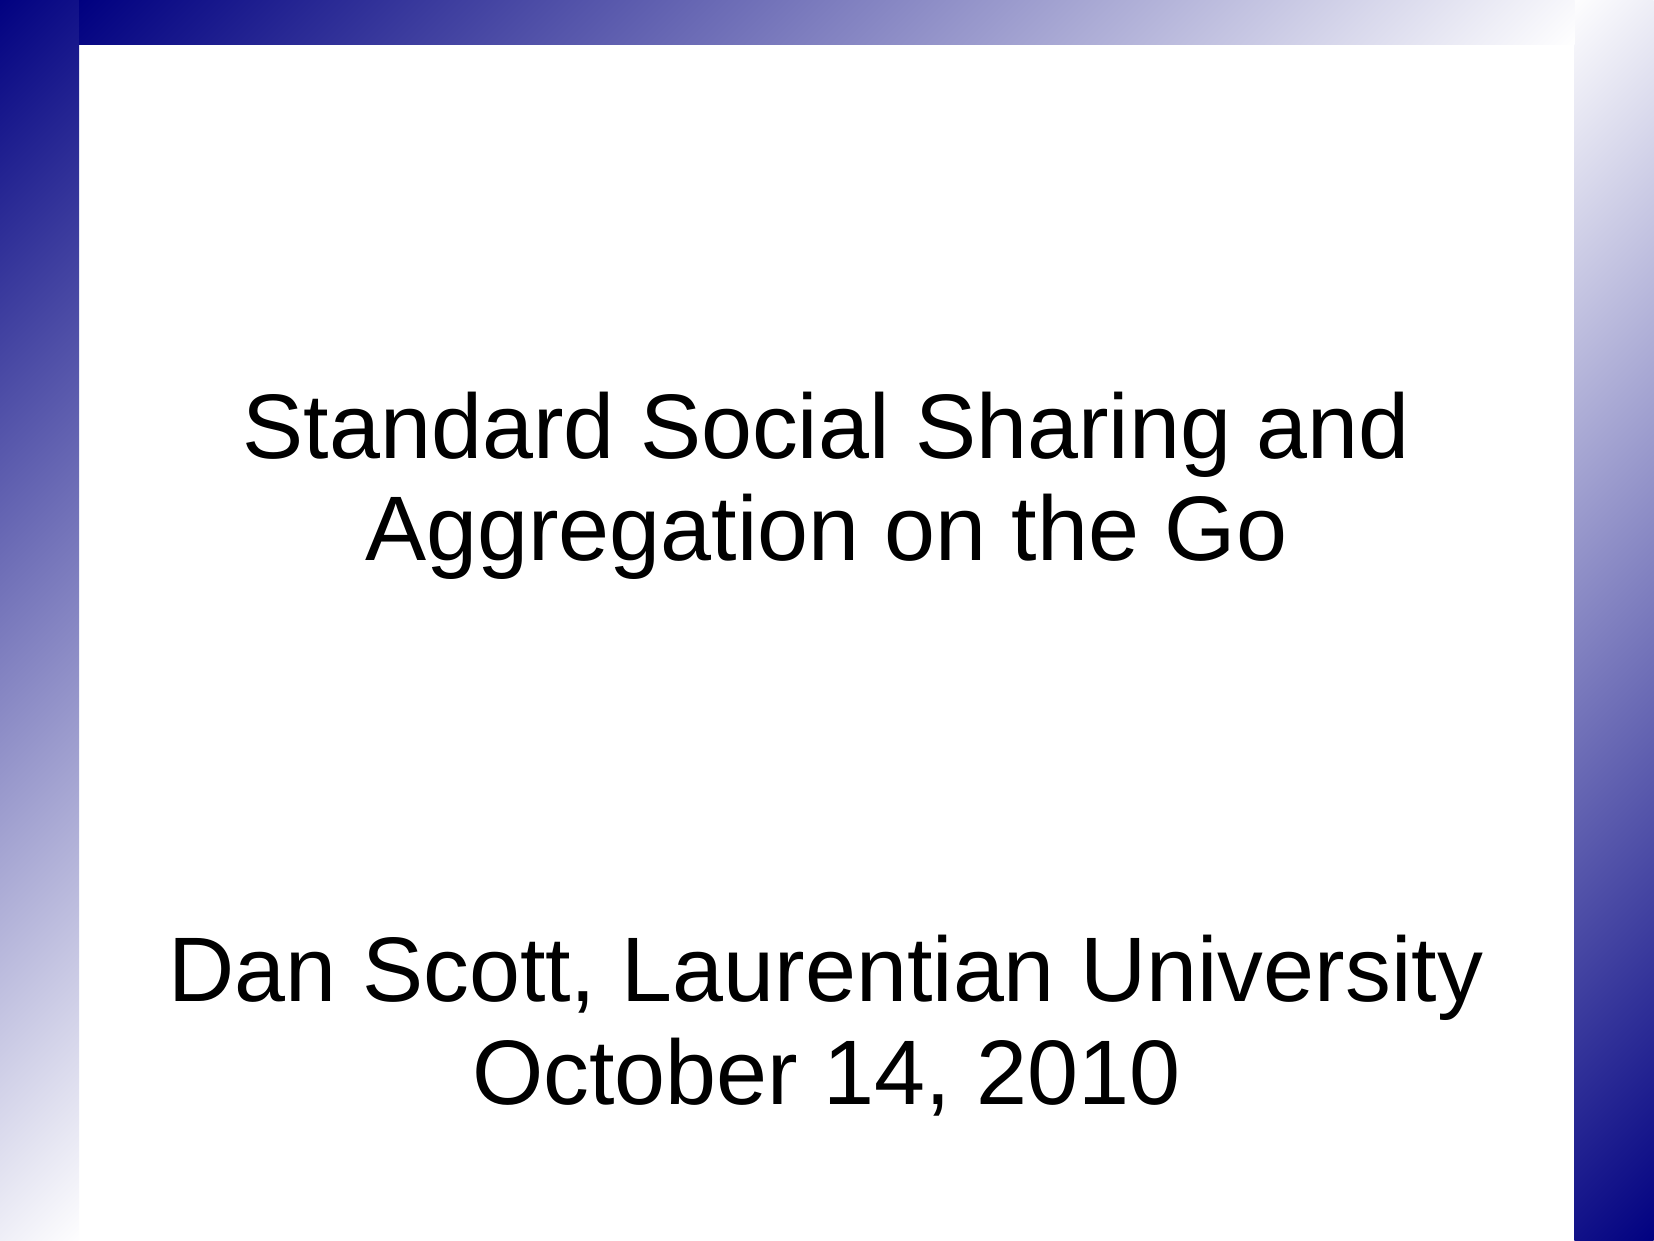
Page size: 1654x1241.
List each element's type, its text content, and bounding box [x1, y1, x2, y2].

title Standard Social Sharing and Aggregation on the Go [82, 50, 1571, 906]
text_box Dan Scott, Laurentian University October 14, 2010 [82, 918, 1571, 1124]
